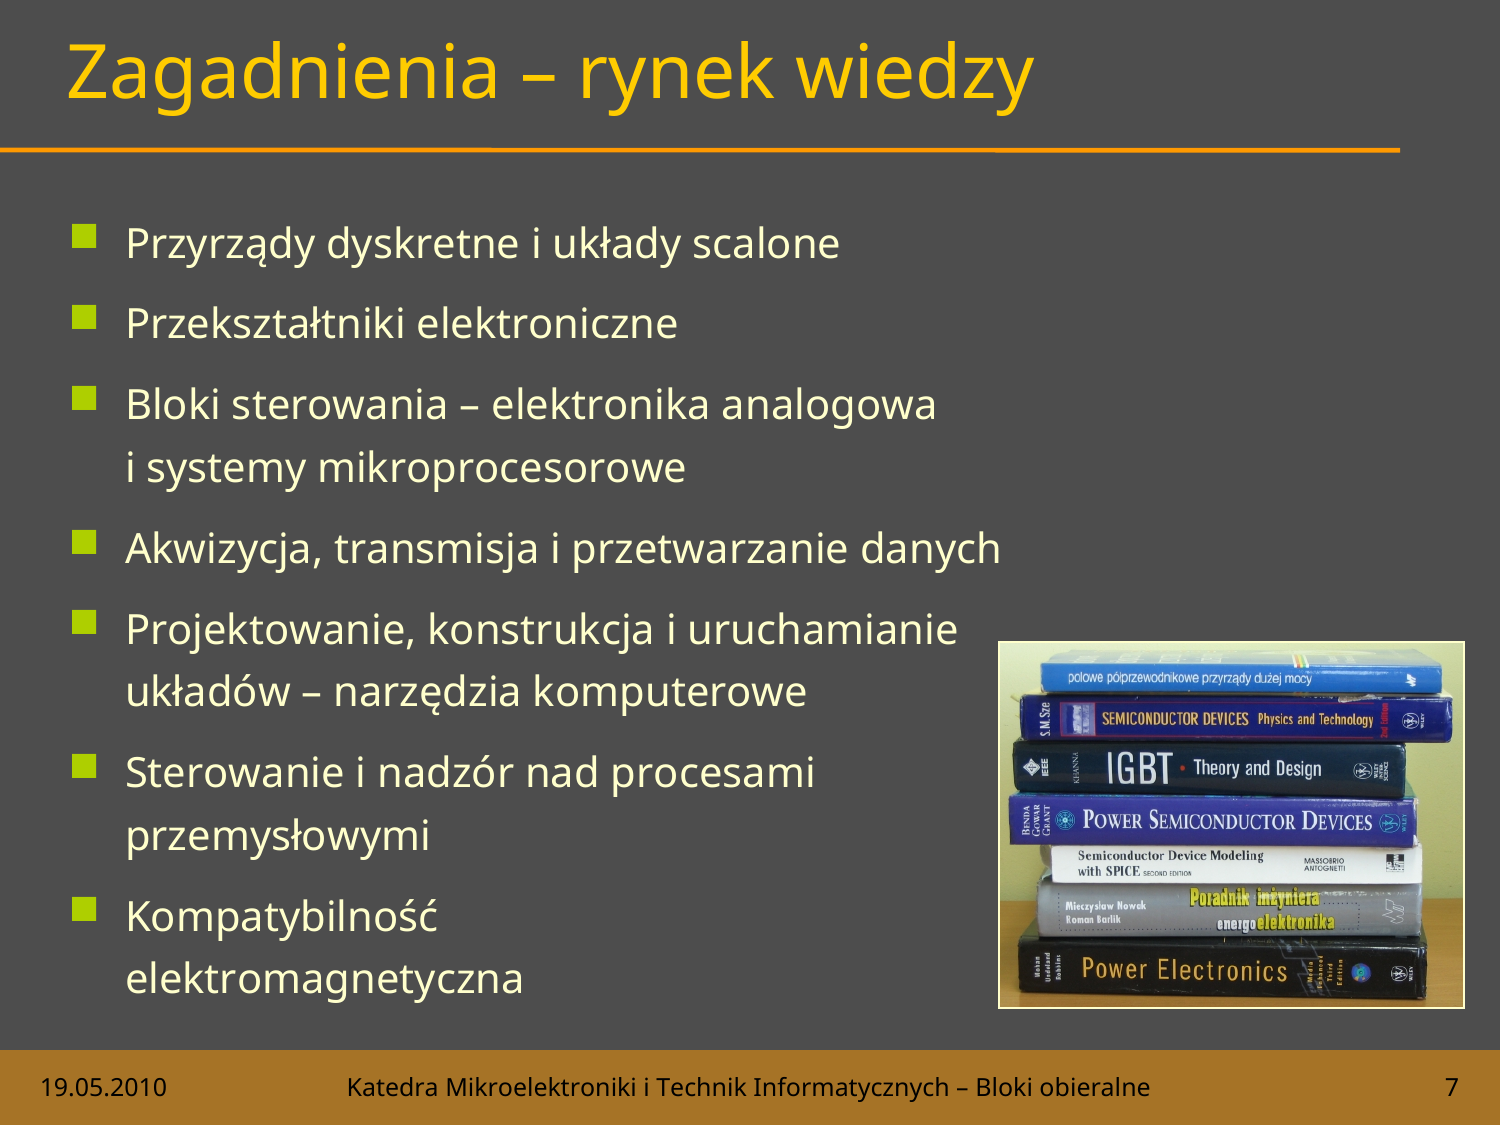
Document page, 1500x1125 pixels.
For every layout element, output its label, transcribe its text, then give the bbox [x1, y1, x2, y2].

list Przyrządy dyskretne i układy scalone Przekształtniki elektroniczne Bloki sterowania – elektronika analogowa i systemy mikroprocesorowe Akwizycja, transmisja i przetwarzanie danych Projektowanie, konstrukcja i uruchamianie układów – narzędzia komputerowe Sterowanie i nadzór nad procesami przemysłowymi Kompatybilność elektromagnetyczna [53, 200, 1401, 1026]
picture [999, 642, 1463, 1007]
title Zagadnienia – rynek wiedzy [52, 12, 1469, 127]
